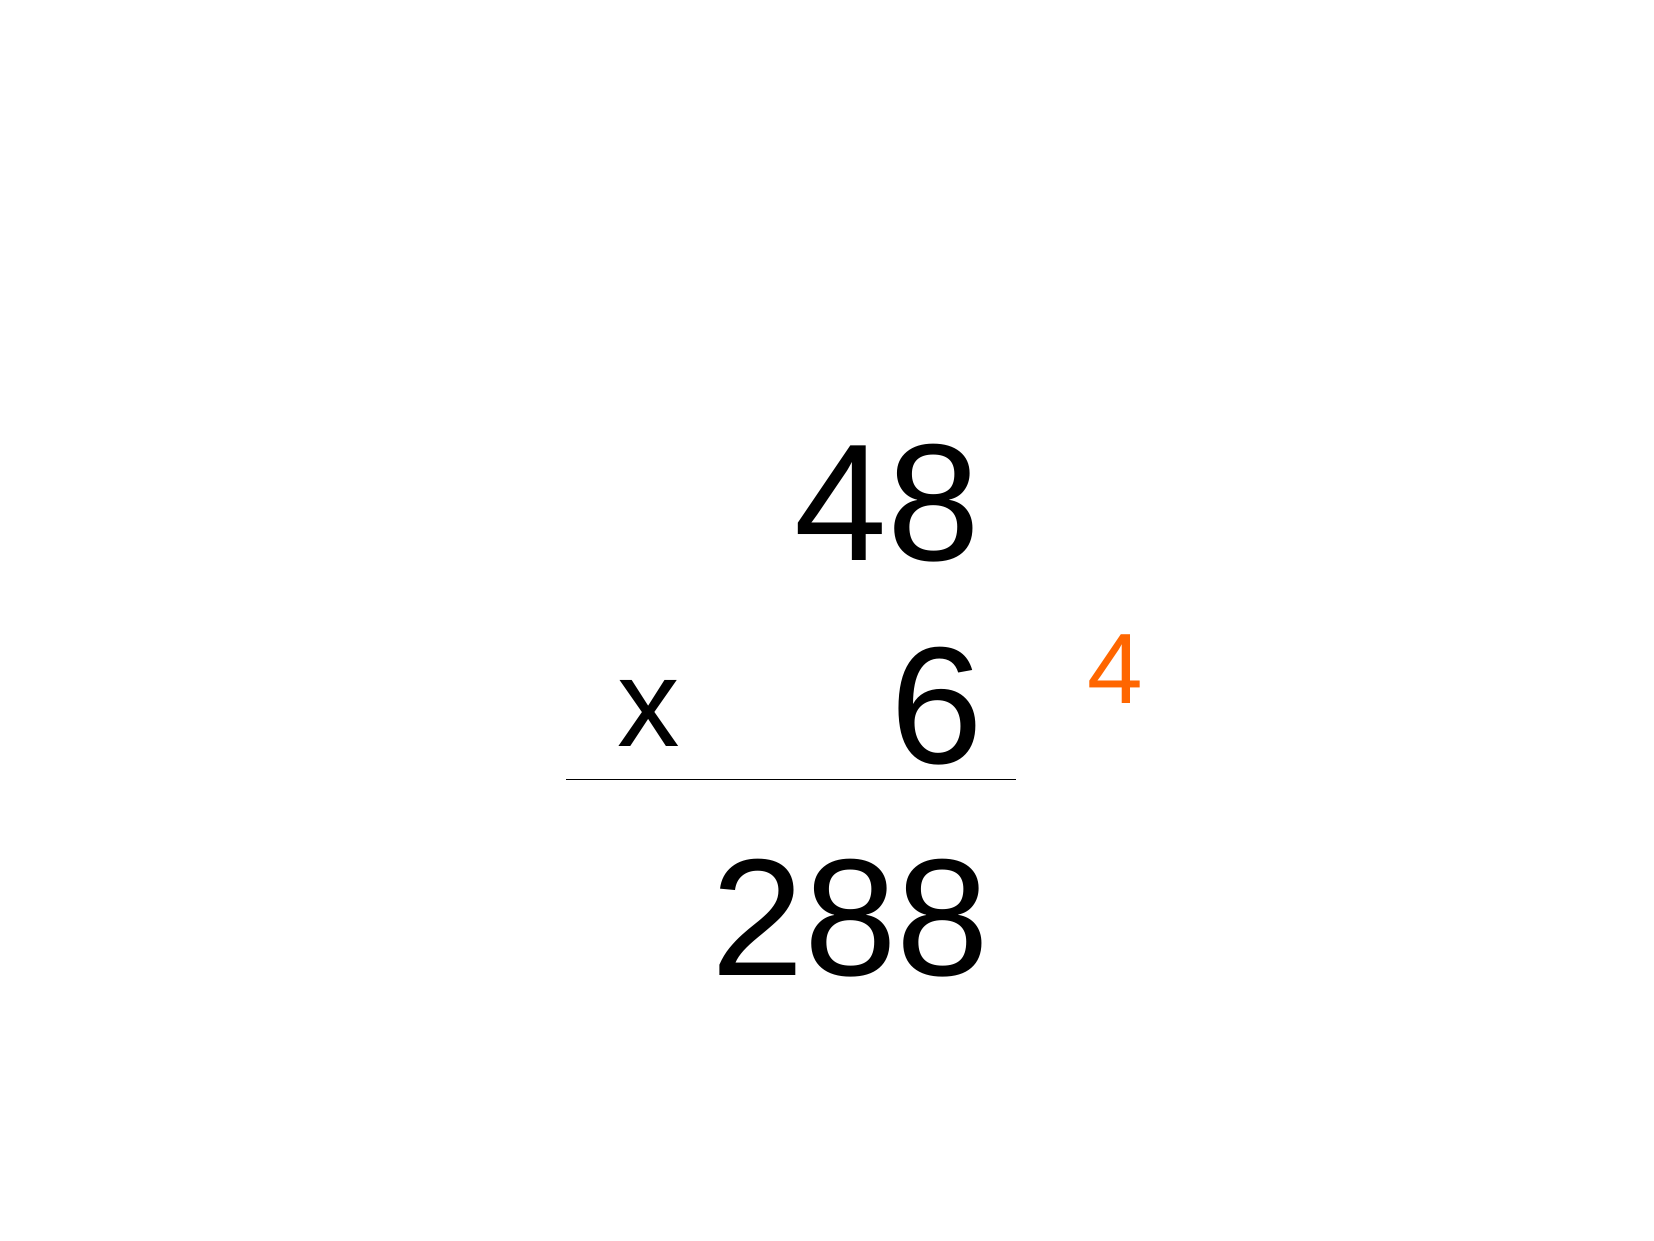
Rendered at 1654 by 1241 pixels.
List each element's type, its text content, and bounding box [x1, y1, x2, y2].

text_box 4 [1072, 605, 1288, 807]
text_box 288 [696, 817, 1099, 1205]
text_box 6 [875, 605, 1029, 807]
text_box 48 [779, 401, 1004, 603]
text_box x [602, 625, 745, 779]
